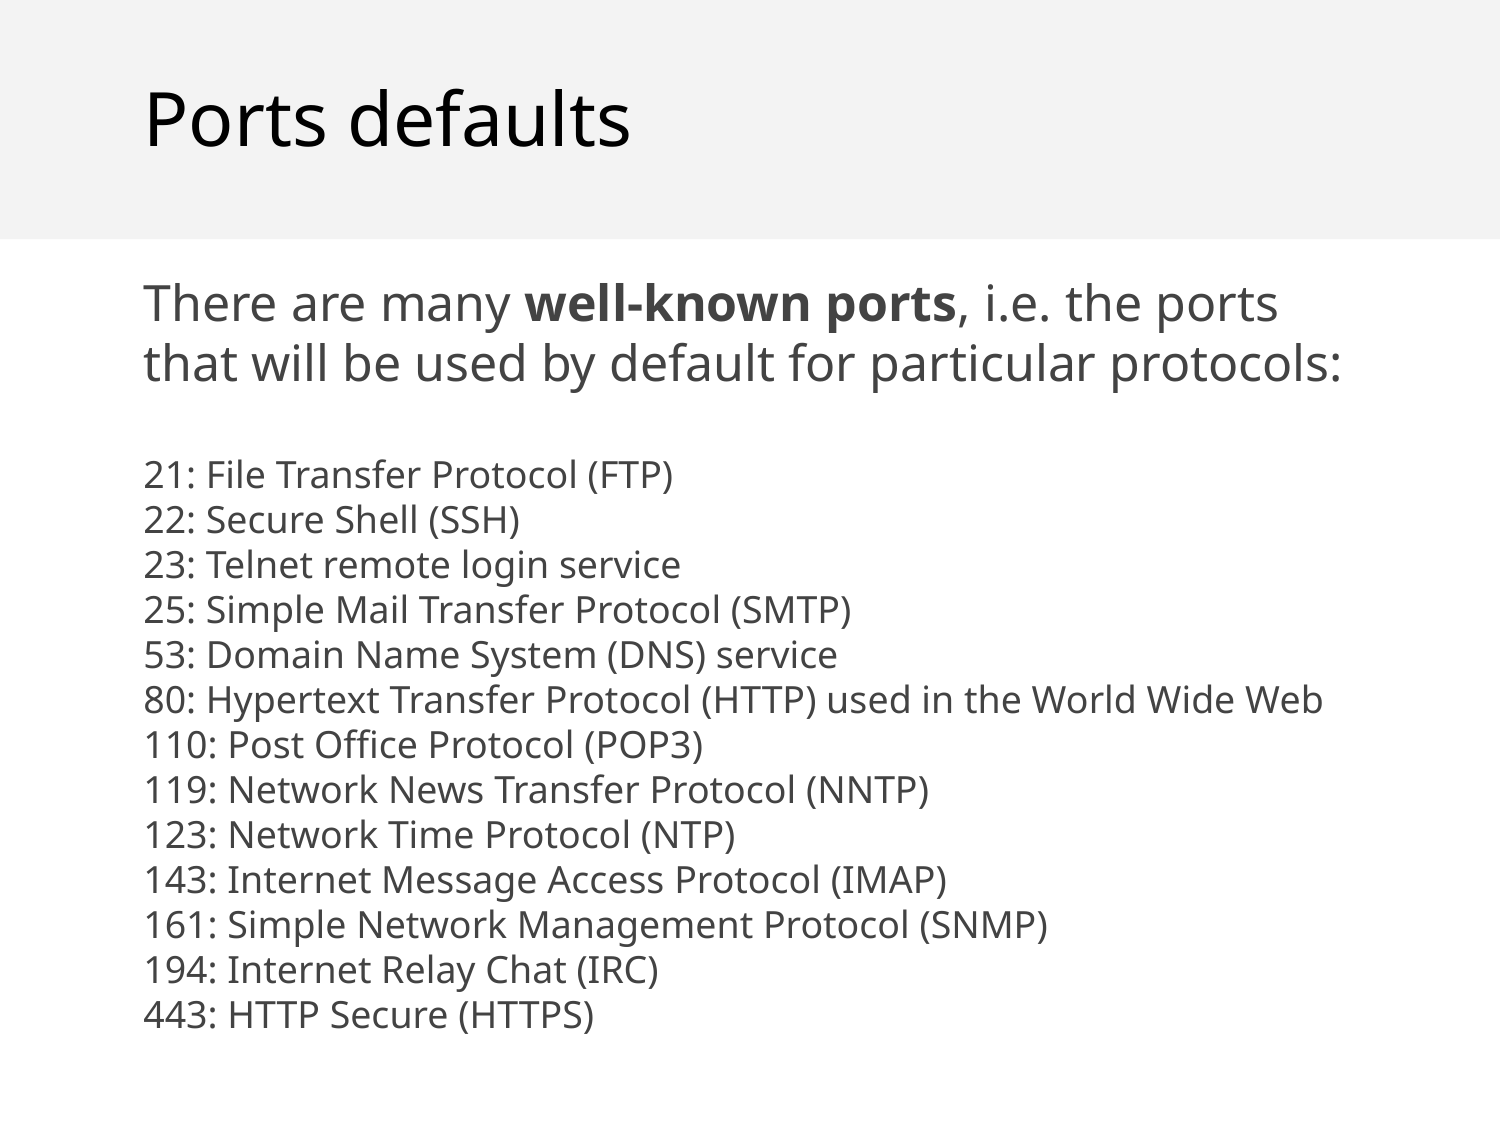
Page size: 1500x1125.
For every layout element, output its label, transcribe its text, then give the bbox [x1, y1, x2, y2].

list There are many well-known ports, i.e. the ports that will be used by default for particular protocols: 21: File Transfer Protocol (FTP) 22: Secure Shell (SSH) 23: Telnet remote login service 25: Simple Mail Transfer Protocol (SMTP) 53: Domain Name System (DNS) service 80: Hypertext Transfer Protocol (HTTP) used in the World Wide Web 110: Post Office Protocol (POP3) 119: Network News Transfer Protocol (NNTP) 123: Network Time Protocol (NTP) 143: Internet Message Access Protocol (IMAP) 161: Simple Network Management Protocol (SNMP) 194: Internet Relay Chat (IRC) 443: HTTP Secure (HTTPS) [128, 255, 1372, 751]
title Ports defaults [128, 56, 1372, 183]
